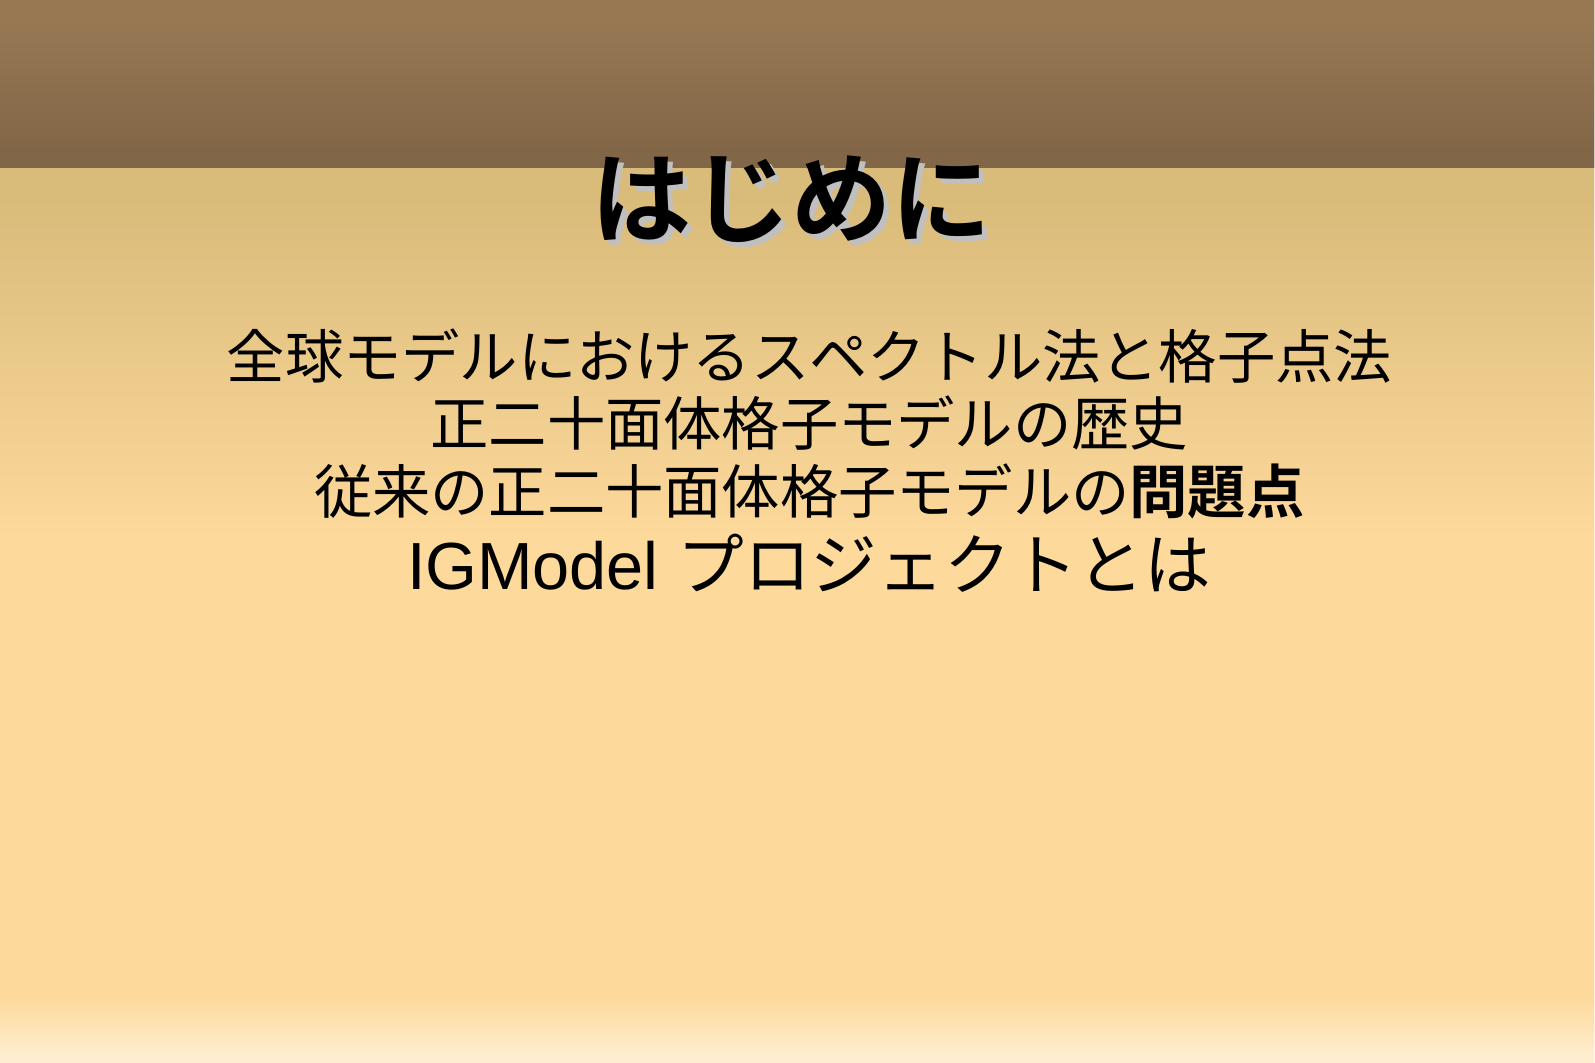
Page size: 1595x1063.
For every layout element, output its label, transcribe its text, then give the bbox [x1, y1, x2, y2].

subtitle はじめに 全球モデルにおけるスペクトル法と格子点法 正二十面体格子モデルの歴史 従来の正二十面体格子モデルの問題点 IGModel プロジェクトとは [74, 0, 1510, 951]
picture [0, 0, 1595, 1063]
